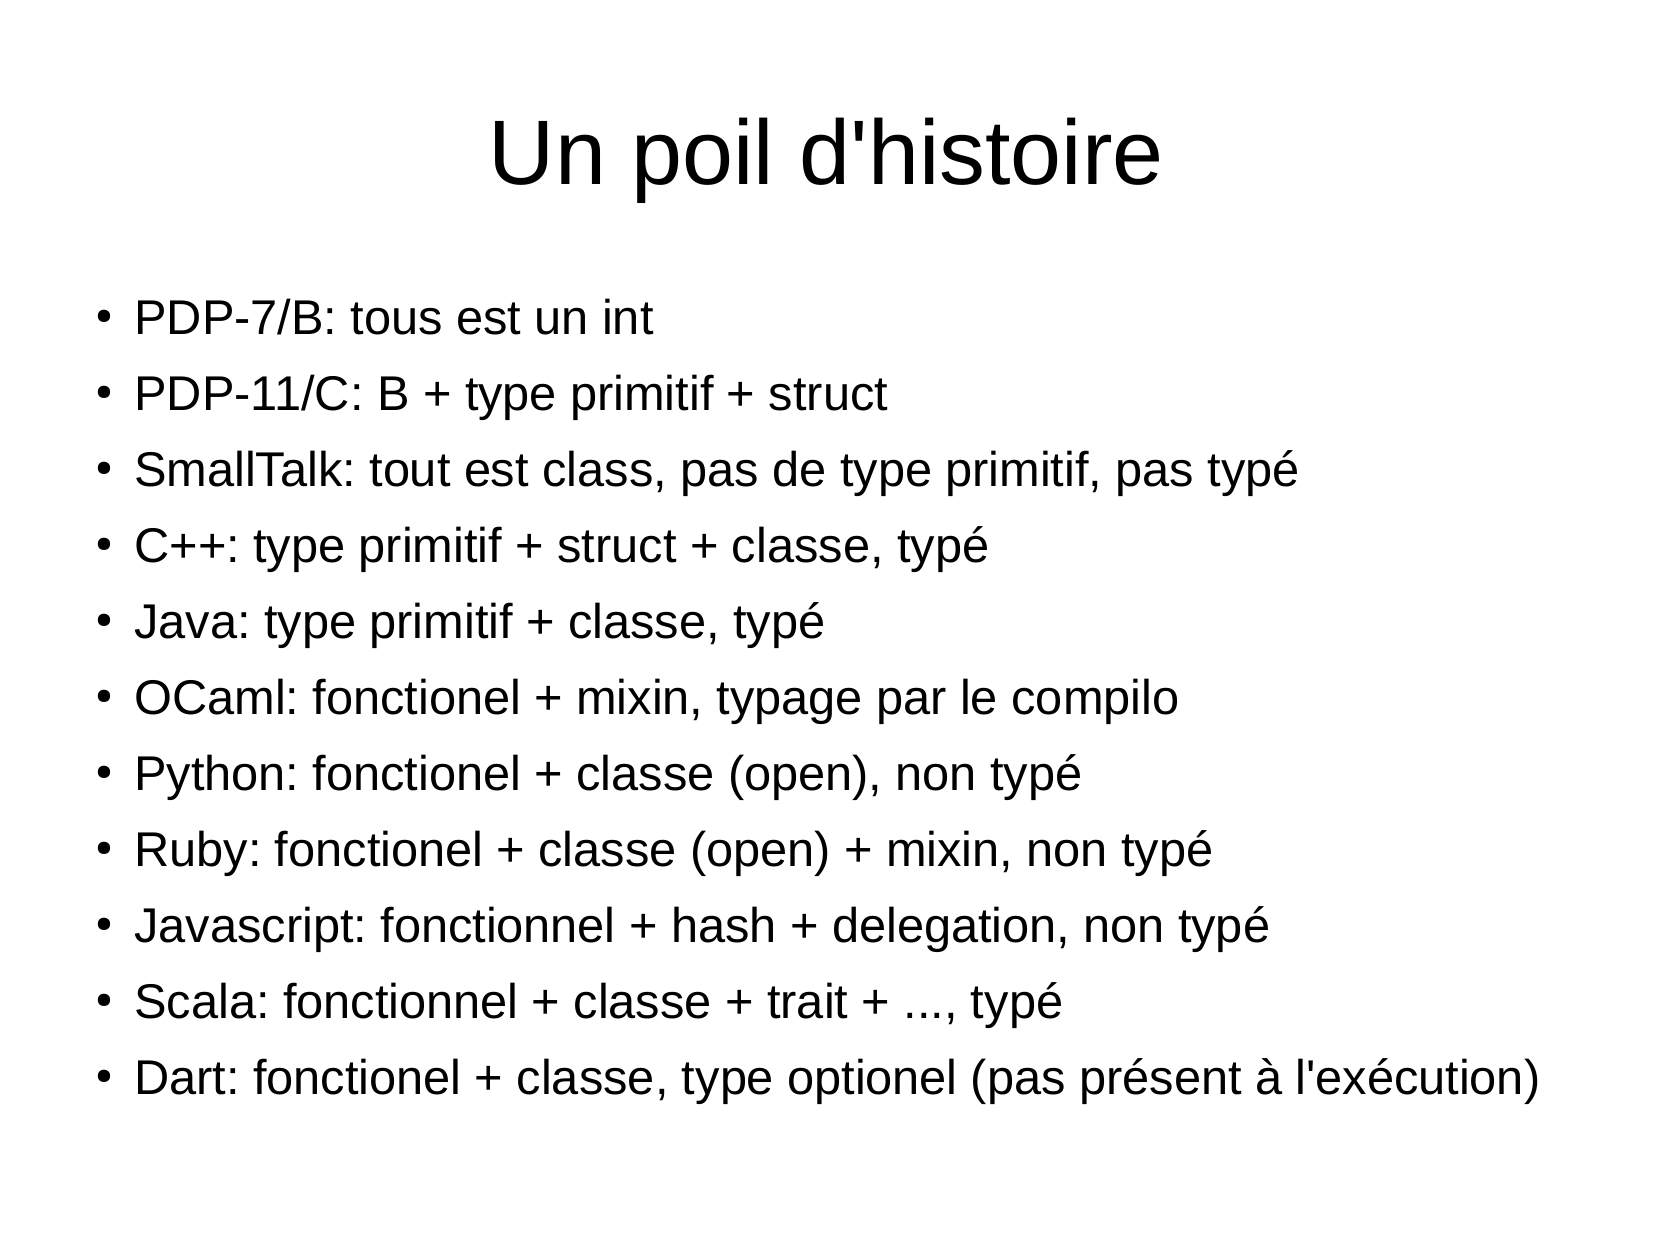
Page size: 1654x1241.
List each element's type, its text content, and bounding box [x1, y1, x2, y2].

list PDP-7/B: tous est un int PDP-11/C: B + type primitif + struct SmallTalk: tout est class, pas de type primitif, pas typé C++: type primitif + struct + classe, typé Java: type primitif + classe, typé OCaml: fonctionel + mixin, typage par le compilo Python: fonctionel + classe (open), non typé Ruby: fonctionel + classe (open) + mixin, non typé Javascript: fonctionnel + hash + delegation, non typé Scala: fonctionnel + classe + trait + ..., typé Dart: fonctionel + classe, type optionel (pas présent à l'exécution) [82, 290, 1571, 1109]
title Un poil d'histoire [82, 49, 1571, 257]
